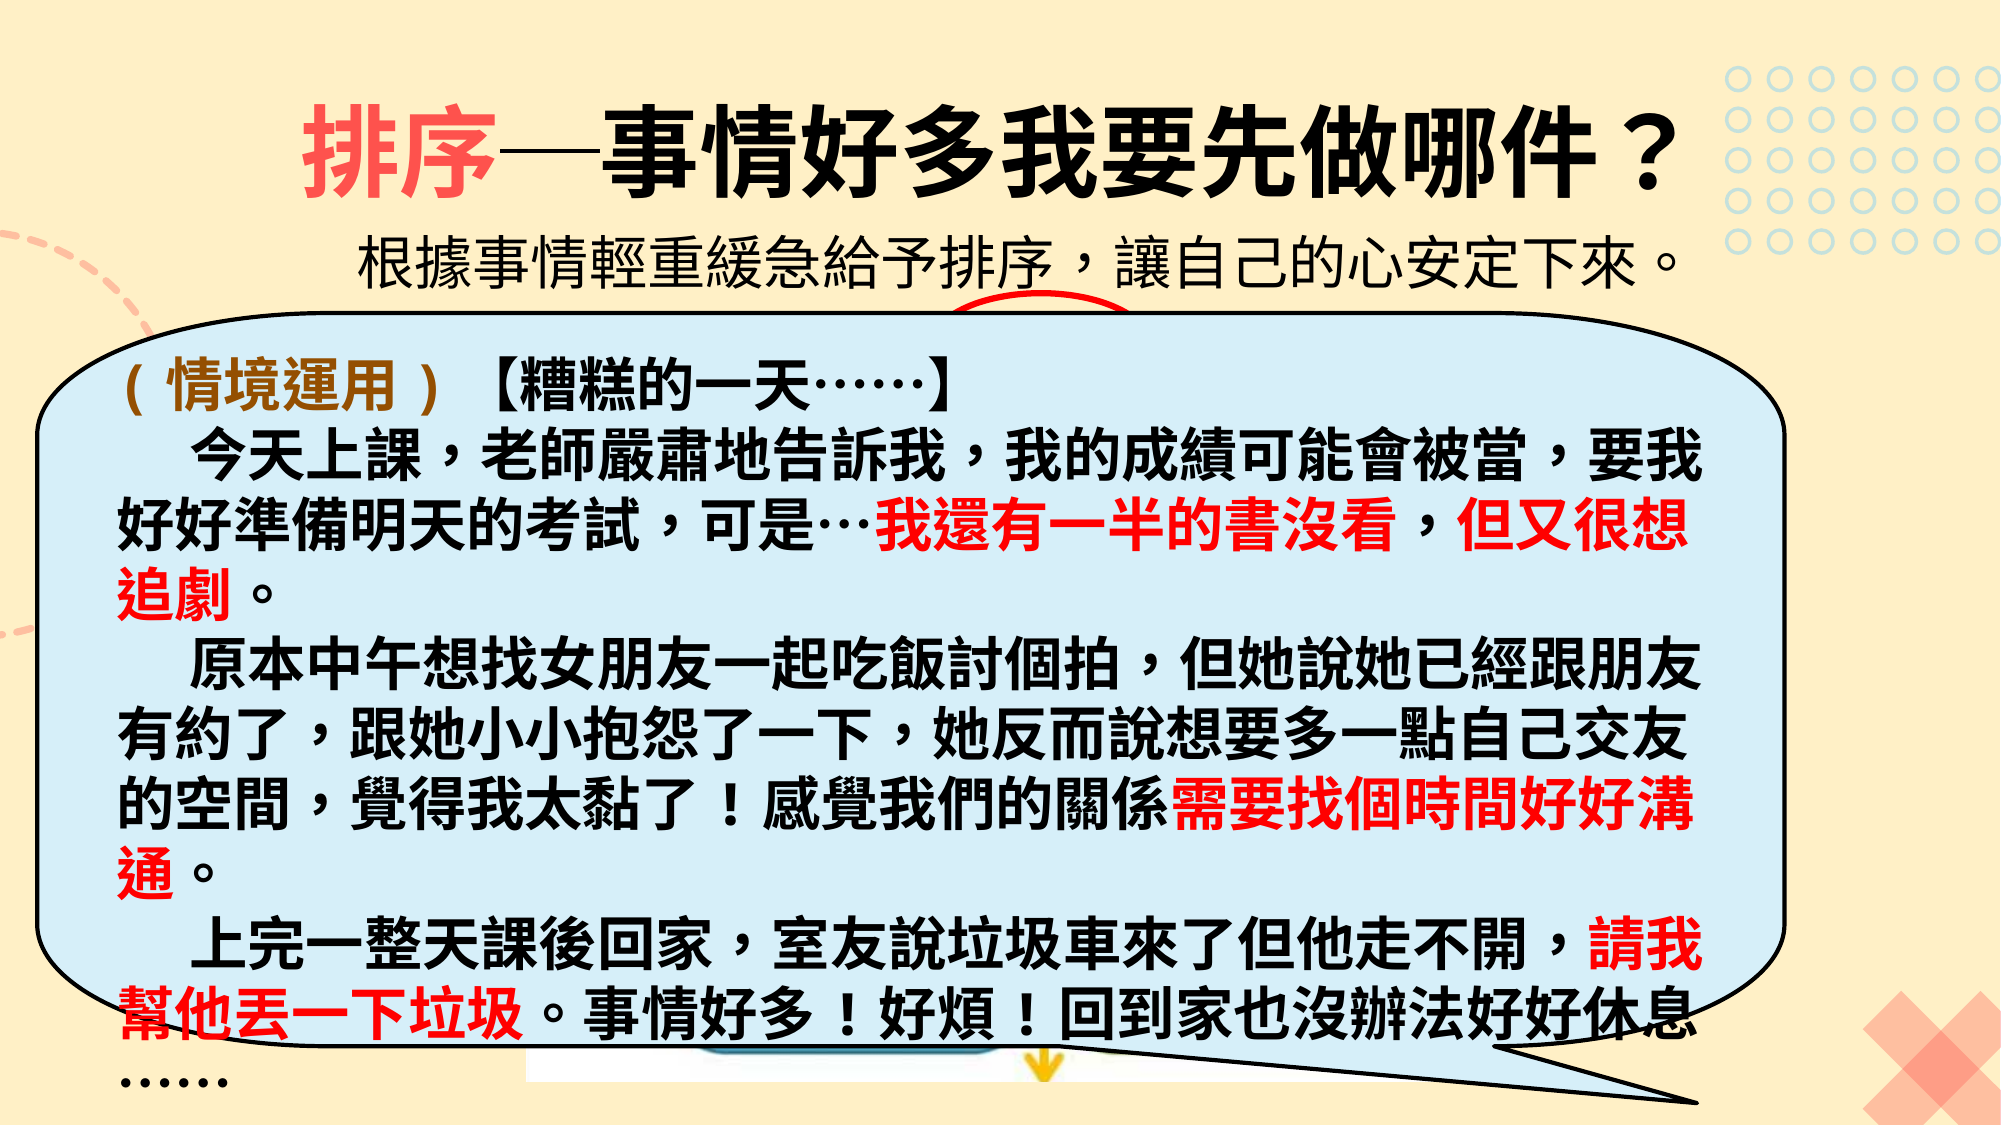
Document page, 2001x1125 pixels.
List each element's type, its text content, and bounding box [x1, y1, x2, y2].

picture [1720, 837, 1997, 1113]
text_box (情境運用)【糟糕的一天……】 今天上課，老師嚴肅地告訴我，我的成績可能會被當，要我好好準備明天的考試，可是…我還有一半的書沒看，但又很想追劇。 原本中午想找女朋友一起吃飯討個拍，但她說她已經跟朋友有約了，跟她小小抱怨了一下，她反而說想要多一點自己交友的空間，覺得我太黏了!感覺我們的關係需要找個時間好好溝通。 上完一整天課後回家，室友說垃圾車來了但他走不開，請我幫他丟一下垃圾。事情好多!好煩!回到家也沒辦法好好休息…… [37, 313, 1785, 1104]
text_box 根據事情輕重緩急給予排序，讓自己的心安定下來。 [171, 211, 1863, 294]
title 排序─事情好多我要先做哪件？ [137, 75, 1863, 200]
picture [526, 1047, 1448, 1082]
